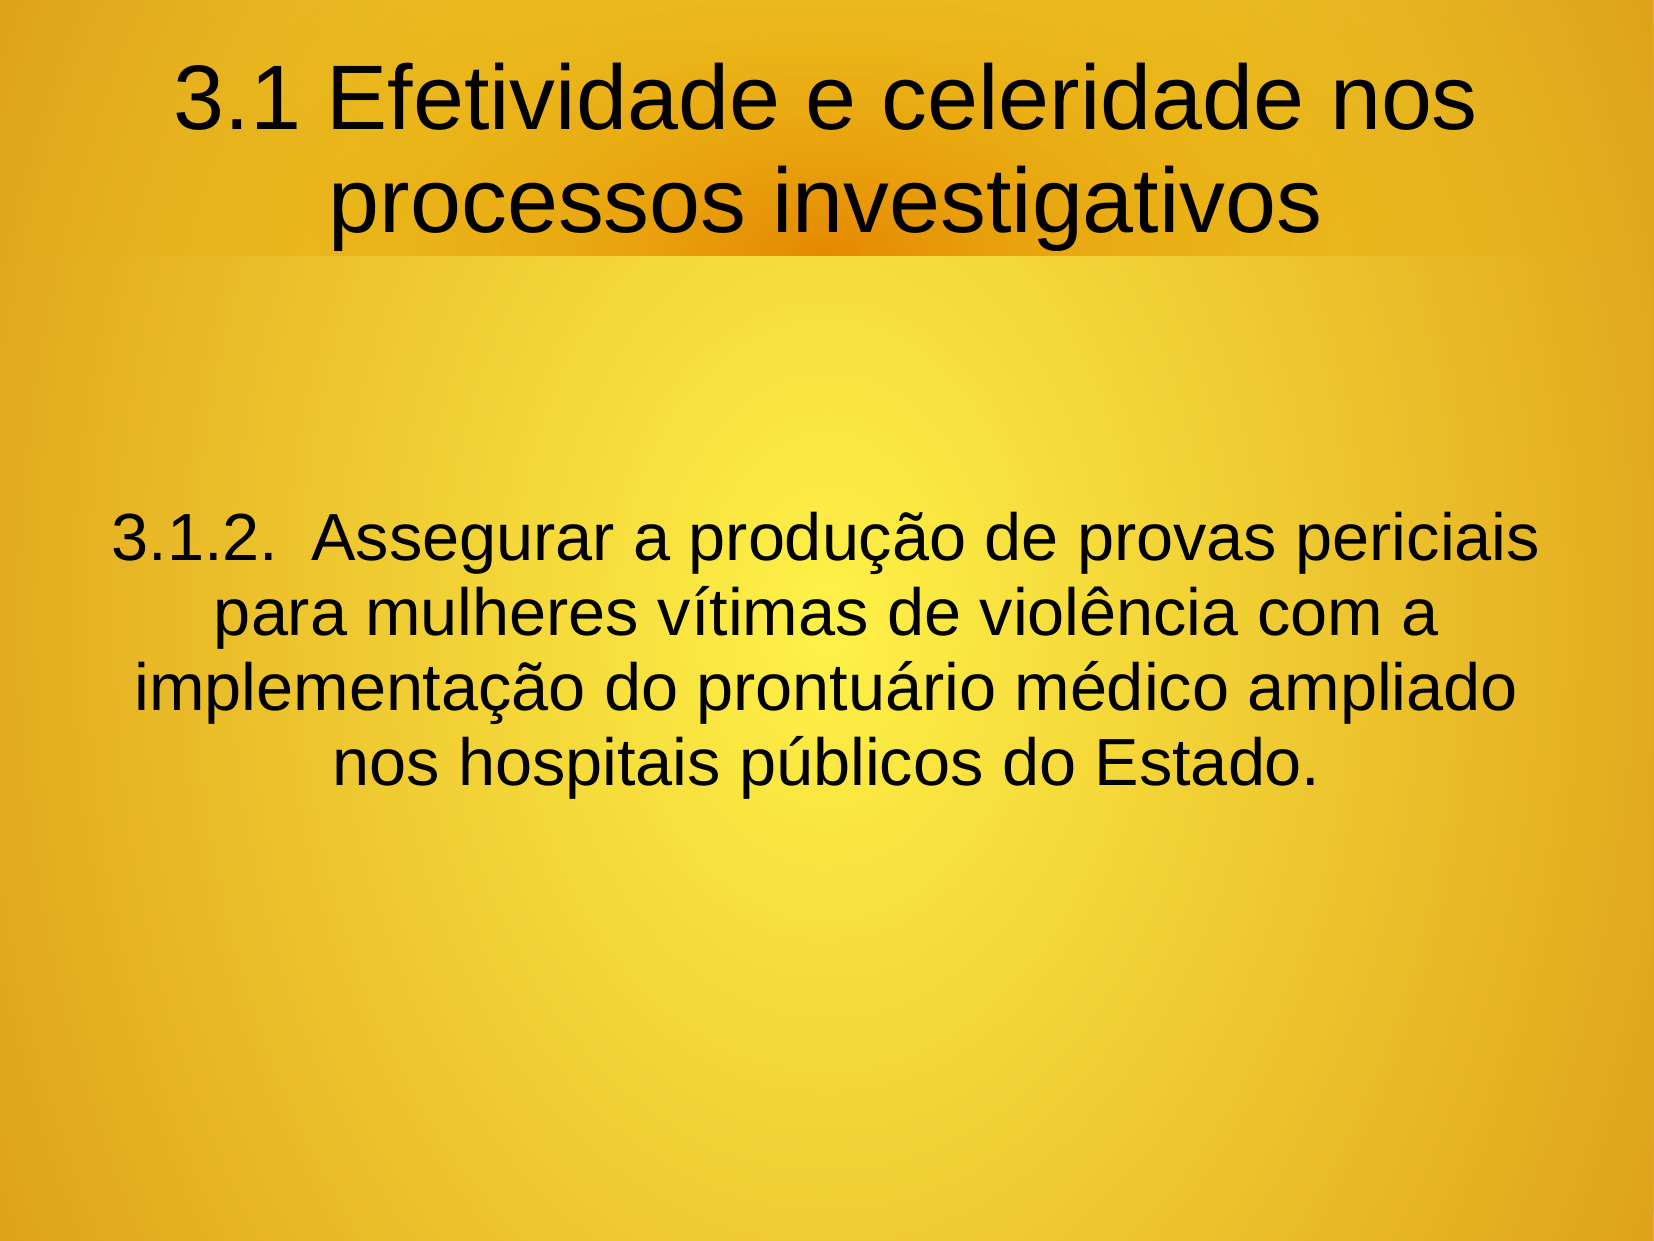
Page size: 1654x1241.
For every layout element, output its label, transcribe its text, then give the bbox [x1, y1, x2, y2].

subtitle 3.1.2. Assegurar a produção de provas periciais para mulheres vítimas de violência com a implementação do prontuário médico ampliado nos hospitais públicos do Estado. [82, 290, 1571, 1010]
title 3.1 Efetividade e celeridade nos processos investigativos [82, 47, 1571, 253]
